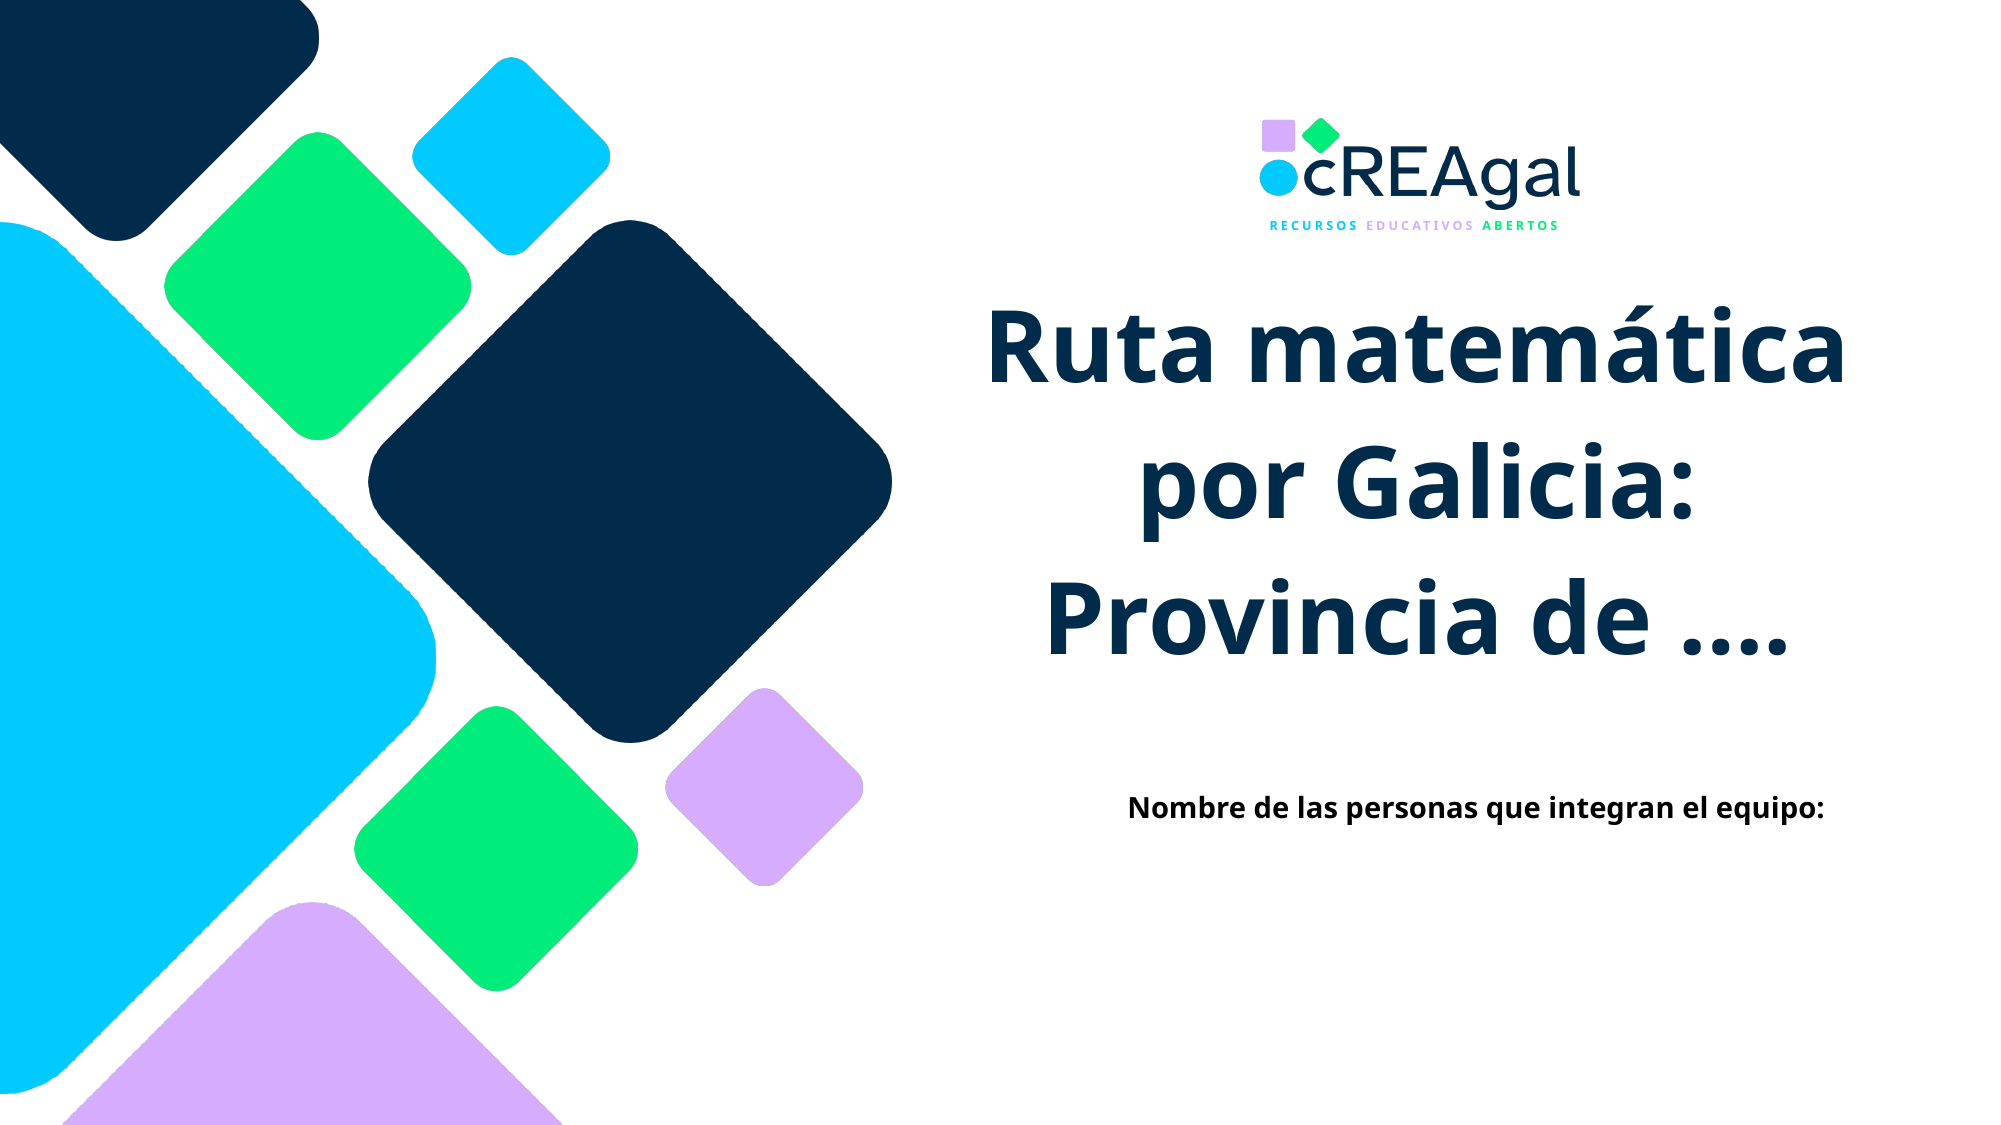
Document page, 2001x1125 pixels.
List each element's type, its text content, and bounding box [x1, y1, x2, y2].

picture [1259, 118, 1580, 210]
picture [0, 0, 892, 1125]
picture [515, 57, 610, 149]
text_box Nombre de las personas que integran el equipo: [1092, 738, 1861, 916]
title Ruta matemática por Galicia: Provincia de …. [974, 293, 1861, 666]
